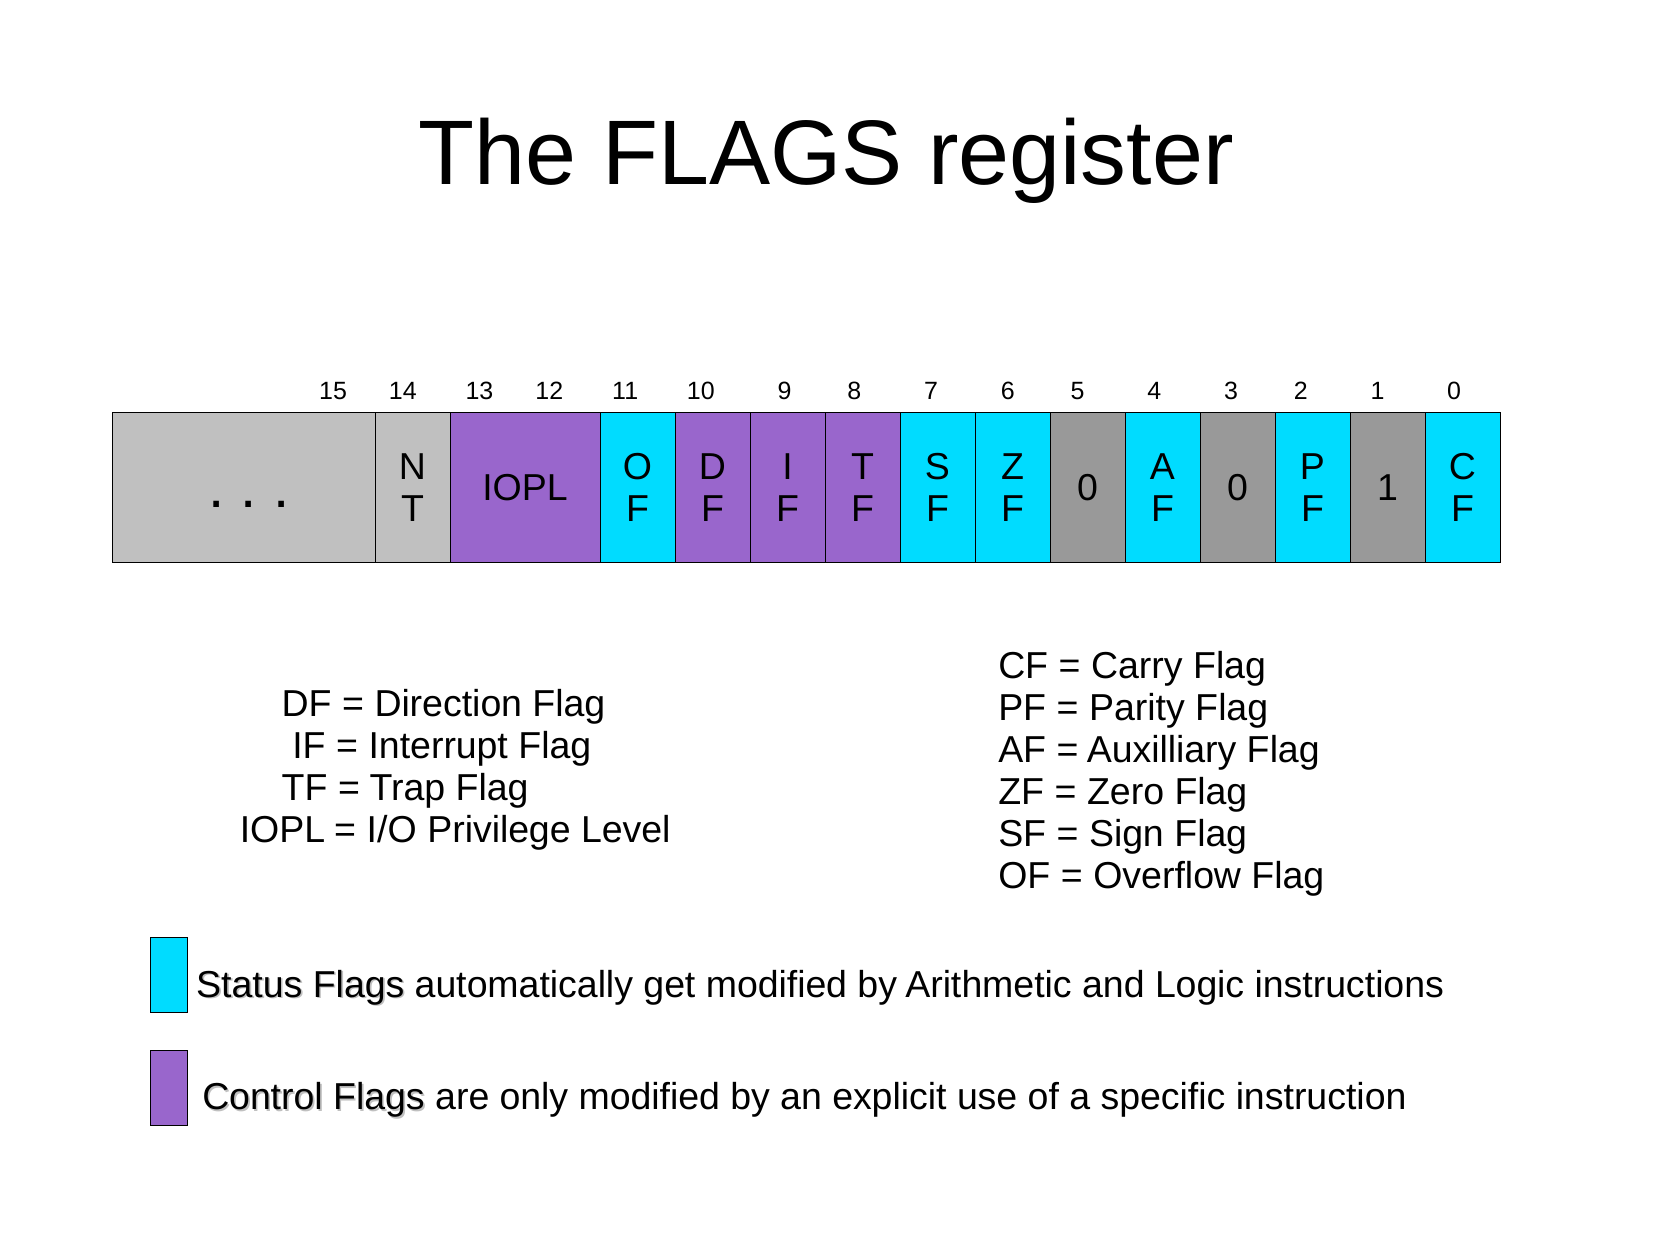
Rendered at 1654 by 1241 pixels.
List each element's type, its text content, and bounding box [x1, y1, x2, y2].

text_box [150, 937, 188, 955]
text_box C F [1426, 412, 1501, 563]
text_box 0 [1051, 413, 1126, 563]
text_box P F [1276, 413, 1351, 563]
text_box 0 [1201, 413, 1276, 563]
text_box D F [676, 413, 751, 563]
text_box S F [901, 413, 976, 563]
text_box IOPL [450, 413, 601, 563]
text_box 1 [1351, 413, 1426, 563]
title The FLAGS register [82, 56, 1571, 250]
text_box O F [601, 413, 676, 563]
text_box CF = Carry Flag PF = Parity Flag AF = Auxilliary Flag ZF = Zero Flag SF = Sign Flag OF = Overflow Flag [983, 637, 1351, 905]
text_box DF = Direction Flag IF = Interrupt Flag TF = Trap Flag IOPL = I/O Privilege Level [225, 675, 686, 858]
text_box Control Flags are only modified by an explicit use of a specific instruction [187, 1068, 1433, 1126]
text_box N T [376, 413, 450, 563]
text_box A F [1126, 413, 1201, 563]
text_box Z F [976, 413, 1051, 563]
text_box T F [826, 413, 901, 563]
text_box [150, 1050, 188, 1126]
text_box Status Flags automatically get modified by Arithmetic and Logic instructions [150, 955, 1471, 1013]
text_box . . . [112, 412, 376, 563]
text_box 15 14 13 12 11 10 9 8 7 6 5 4 3 2 1 0 [262, 369, 1488, 413]
text_box I F [751, 413, 826, 563]
